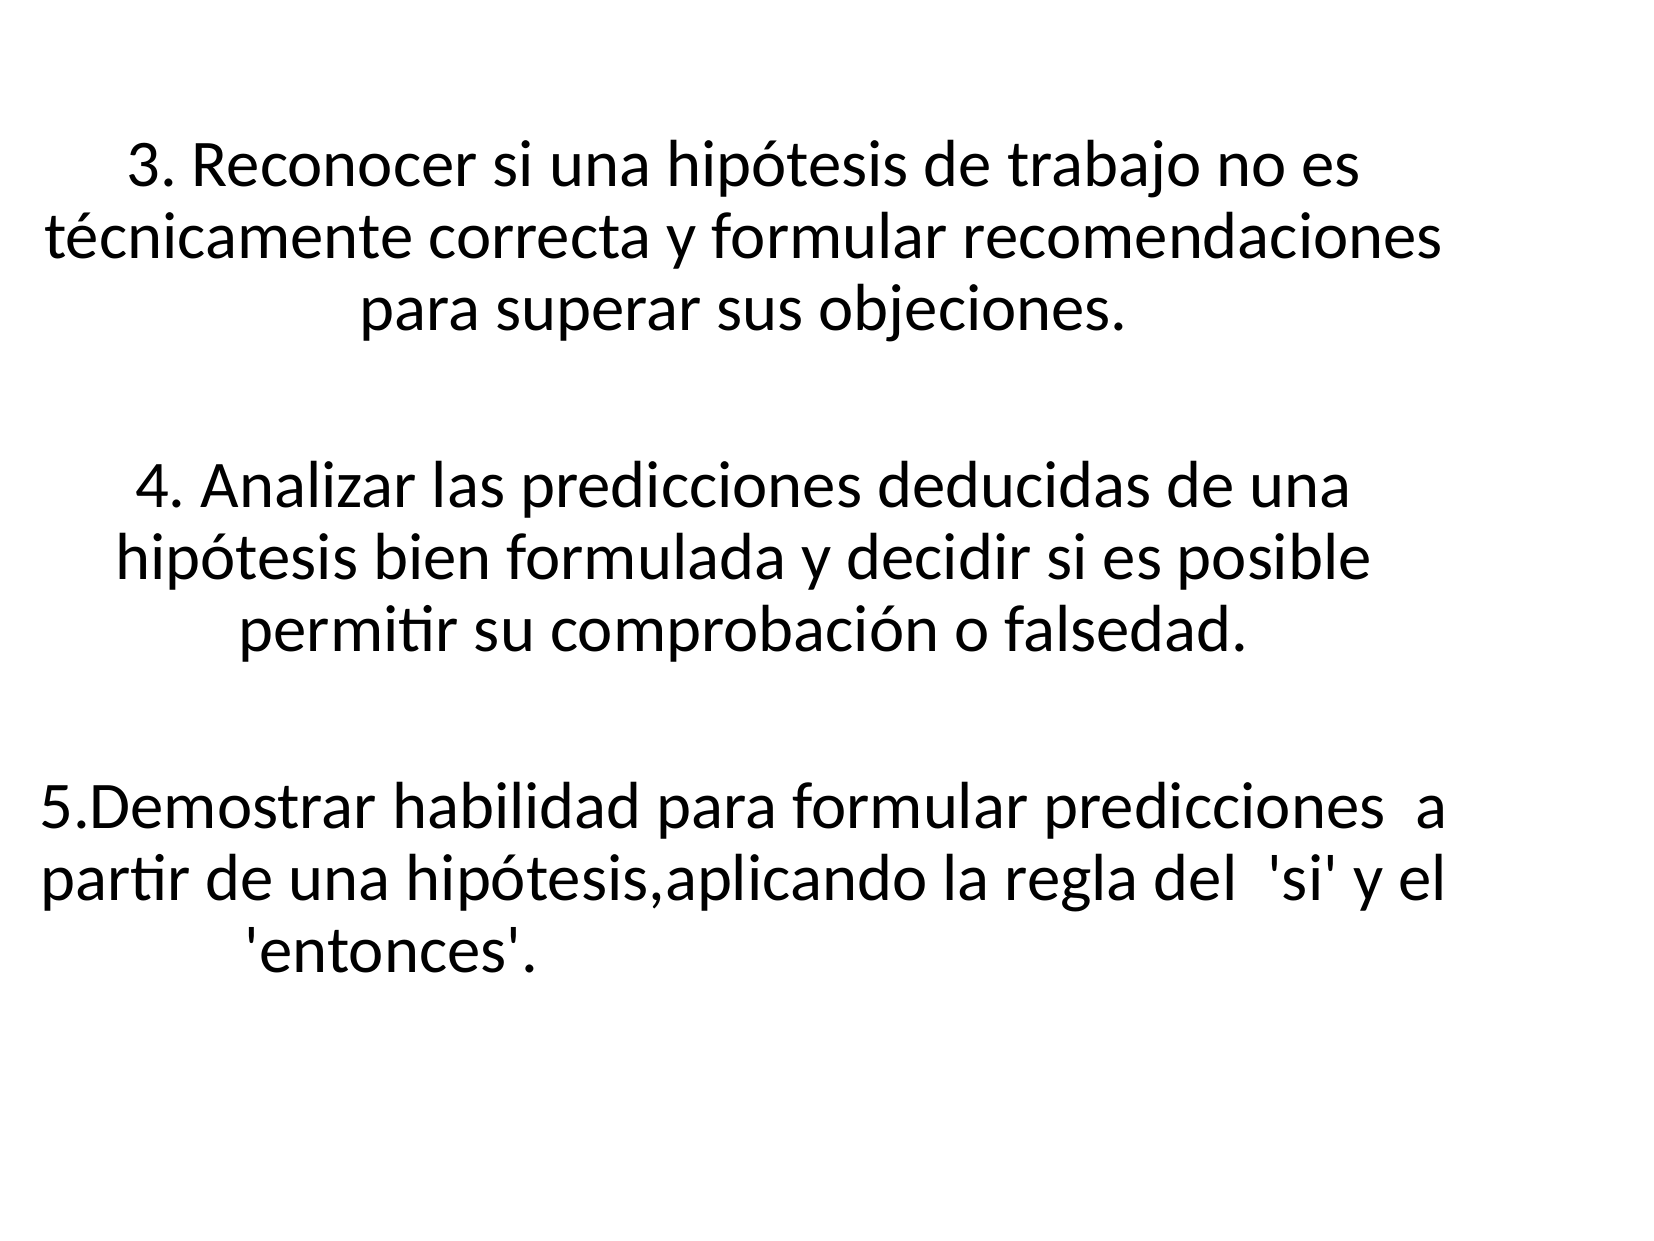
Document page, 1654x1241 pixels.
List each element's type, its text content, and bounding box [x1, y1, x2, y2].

subtitle 3. Reconocer si una hipótesis de trabajo no es técnicamente correcta y formular recomendaciones para superar sus objeciones. 4. Analizar las predicciones deducidas de una hipótesis bien formulada y decidir si es posible permitir su comprobación o falsedad. 5.Demostrar habilidad para formular predicciones a partir de una hipótesis,aplicando la regla del 'si' y el 'entonces'. [0, 88, 1489, 1028]
